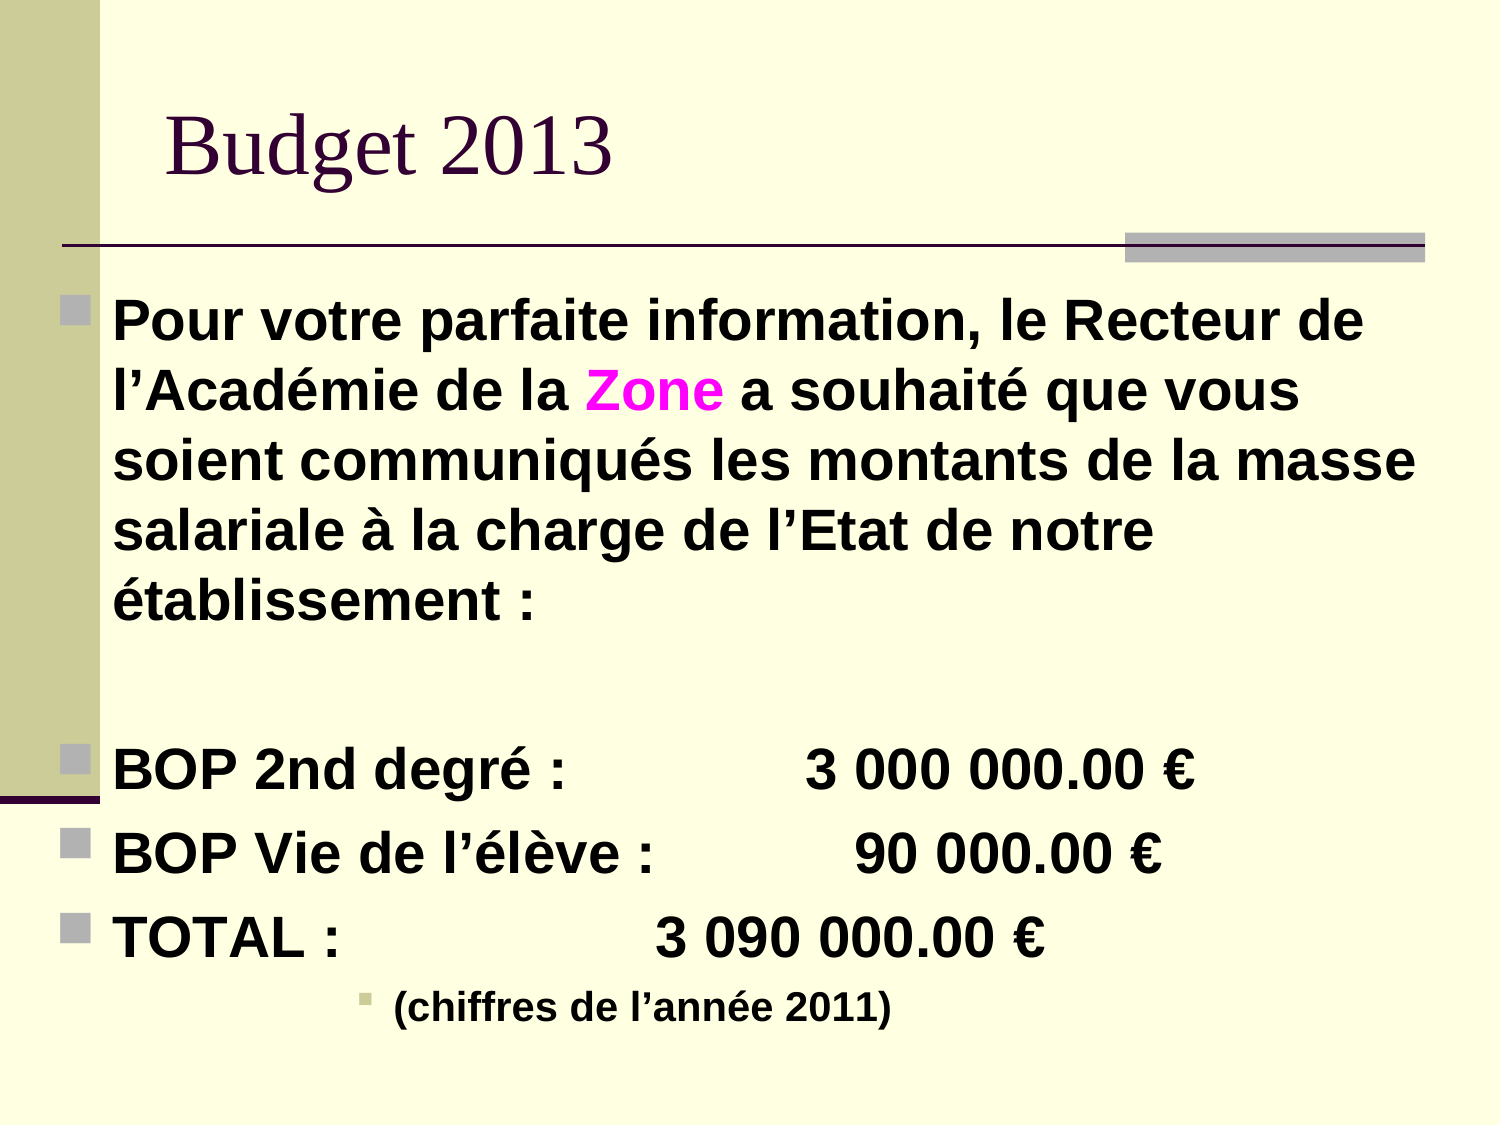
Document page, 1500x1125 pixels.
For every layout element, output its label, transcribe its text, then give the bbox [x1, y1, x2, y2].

list Pour votre parfaite information, le Recteur de l’Académie de la Zone a souhaité que vous soient communiqués les montants de la masse salariale à la charge de l’Etat de notre établissement : BOP 2nd degré : 3 000 000.00 € BOP Vie de l’élève : 90 000.00 € TOTAL : 3 090 000.00 € (chiffres de l’année 2011) [41, 274, 1471, 1063]
title Budget 2013 [150, 45, 1426, 234]
